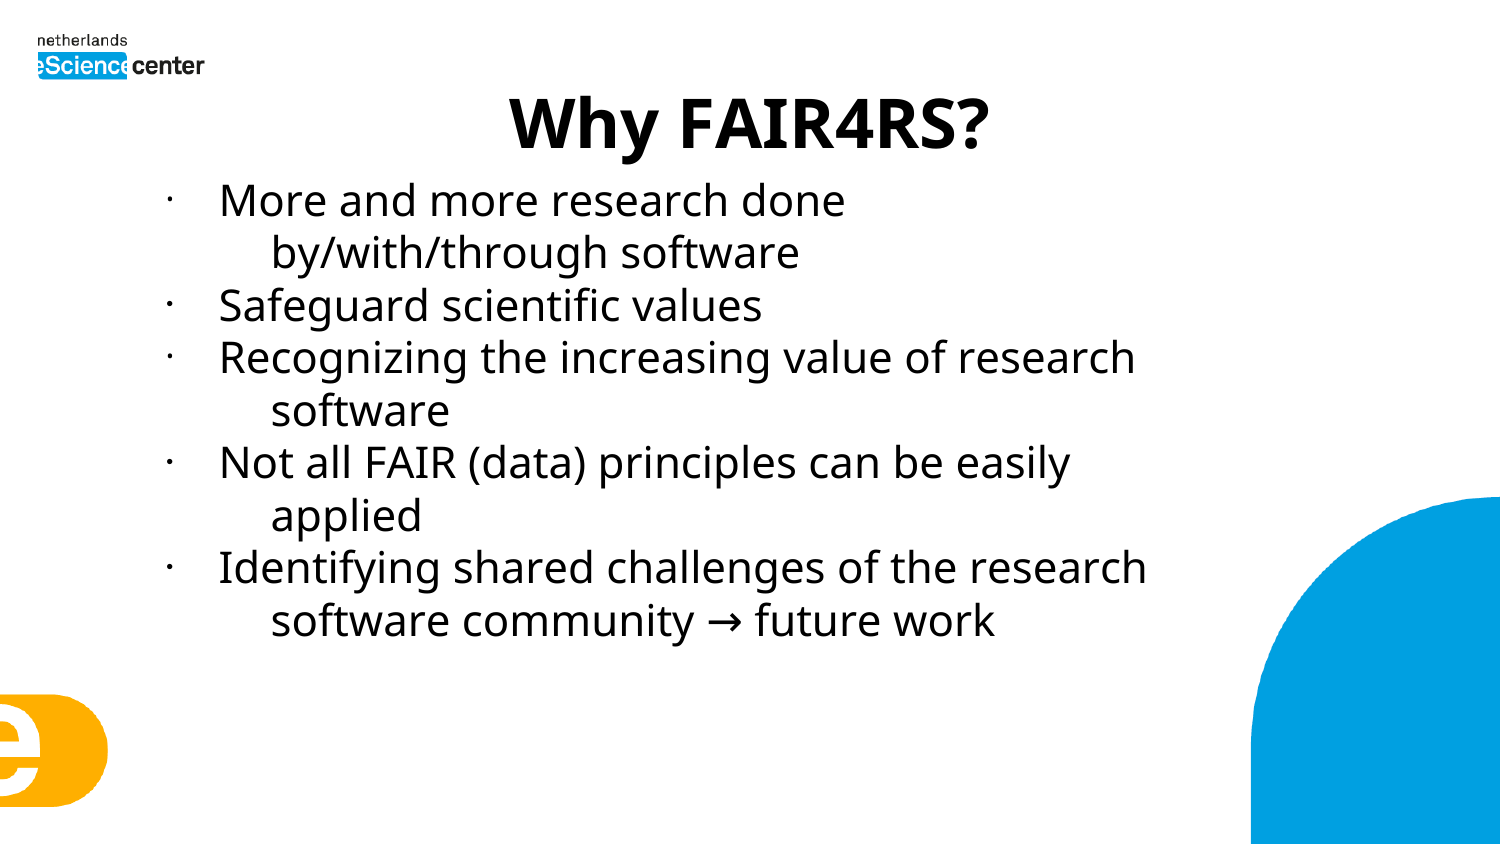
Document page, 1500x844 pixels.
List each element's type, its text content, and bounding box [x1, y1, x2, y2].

list More and more research done by/with/through software Safeguard scientific values Recognizing the increasing value of research software Not all FAIR (data) principles can be easily applied Identifying shared challenges of the research software community → future work [109, 166, 1162, 664]
title Why FAIR4RS? [103, 44, 1397, 209]
